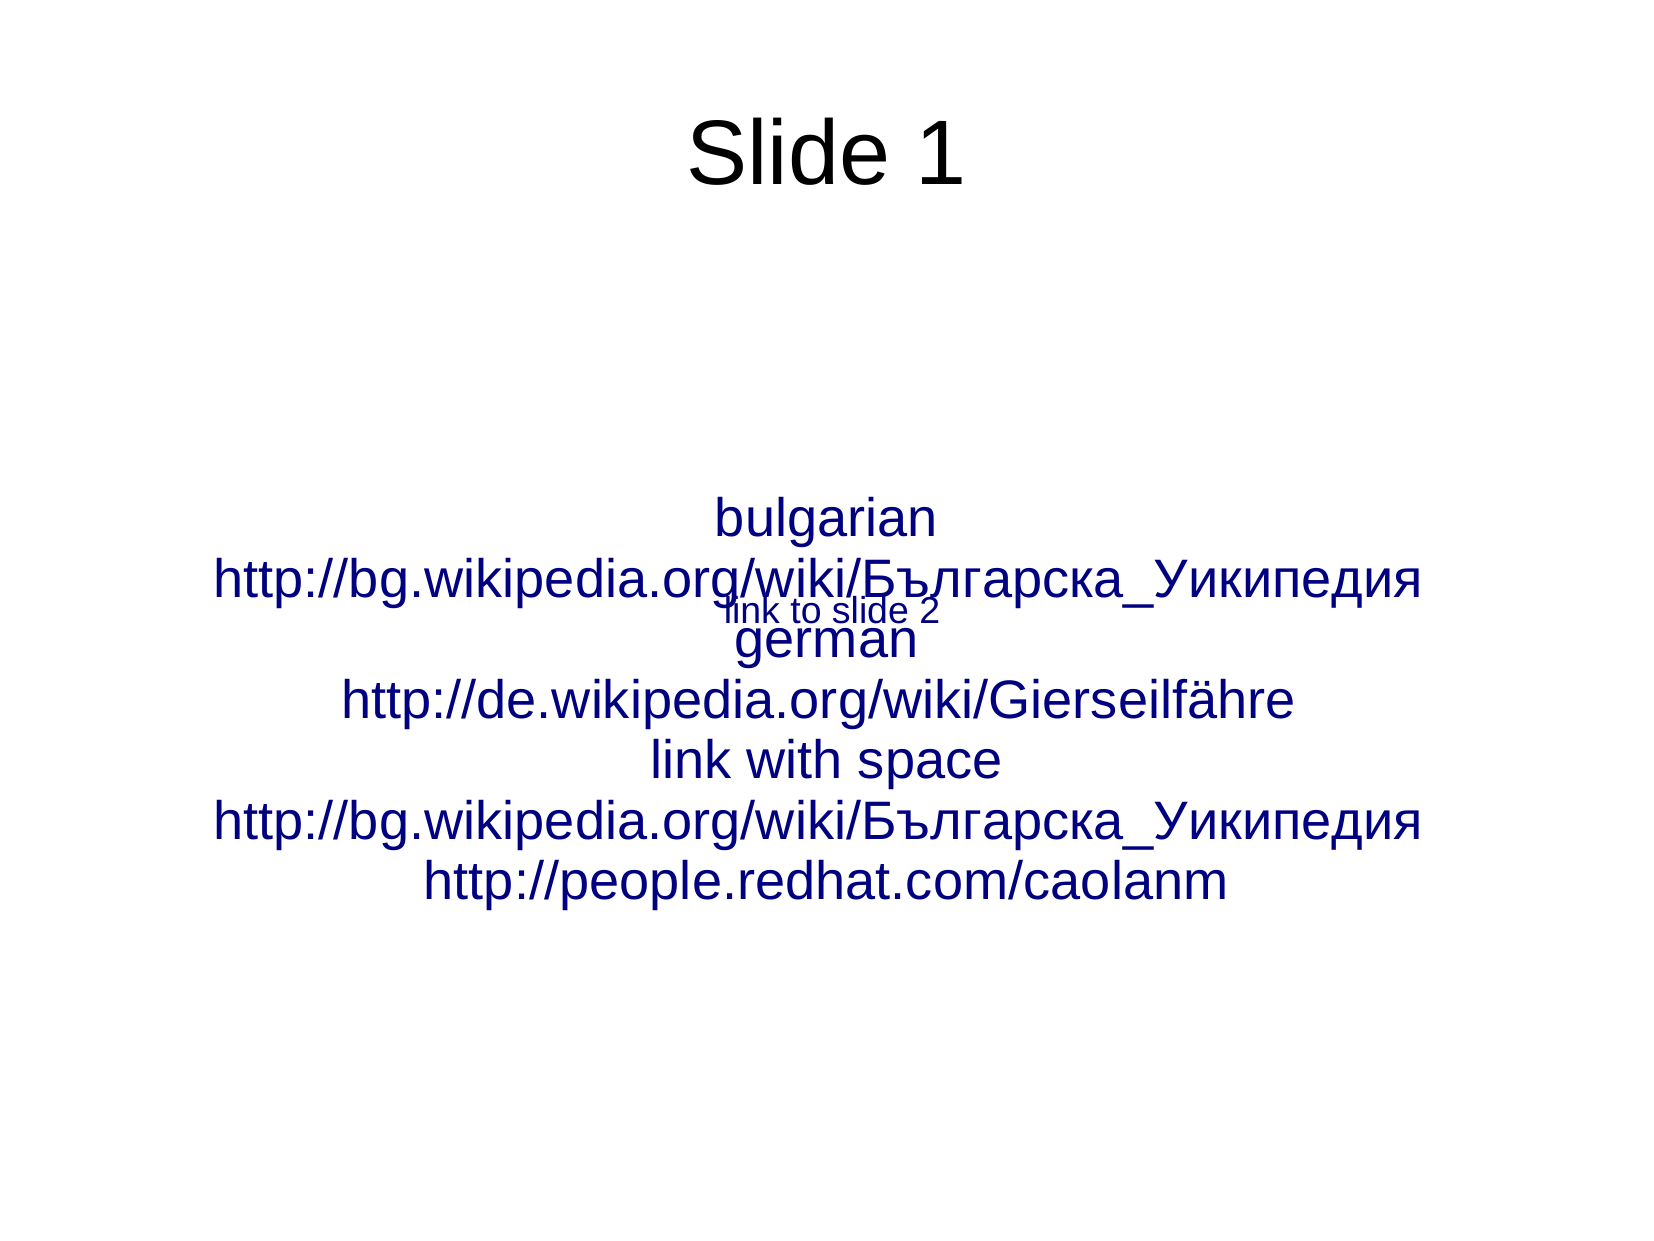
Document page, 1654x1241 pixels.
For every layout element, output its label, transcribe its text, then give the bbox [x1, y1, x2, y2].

subtitle bulgarian http://bg.wikipedia.org/wiki/Българска_Уикипедия german http://de.wikipedia.org/wiki/Gierseilfähre link with space http://bg.wikipedia.org/wiki/Българска_Уикипедия http://people.redhat.com/caolanm [82, 297, 1571, 1102]
text_box link to slide 2 [709, 581, 984, 666]
title Slide 1 [82, 56, 1571, 250]
